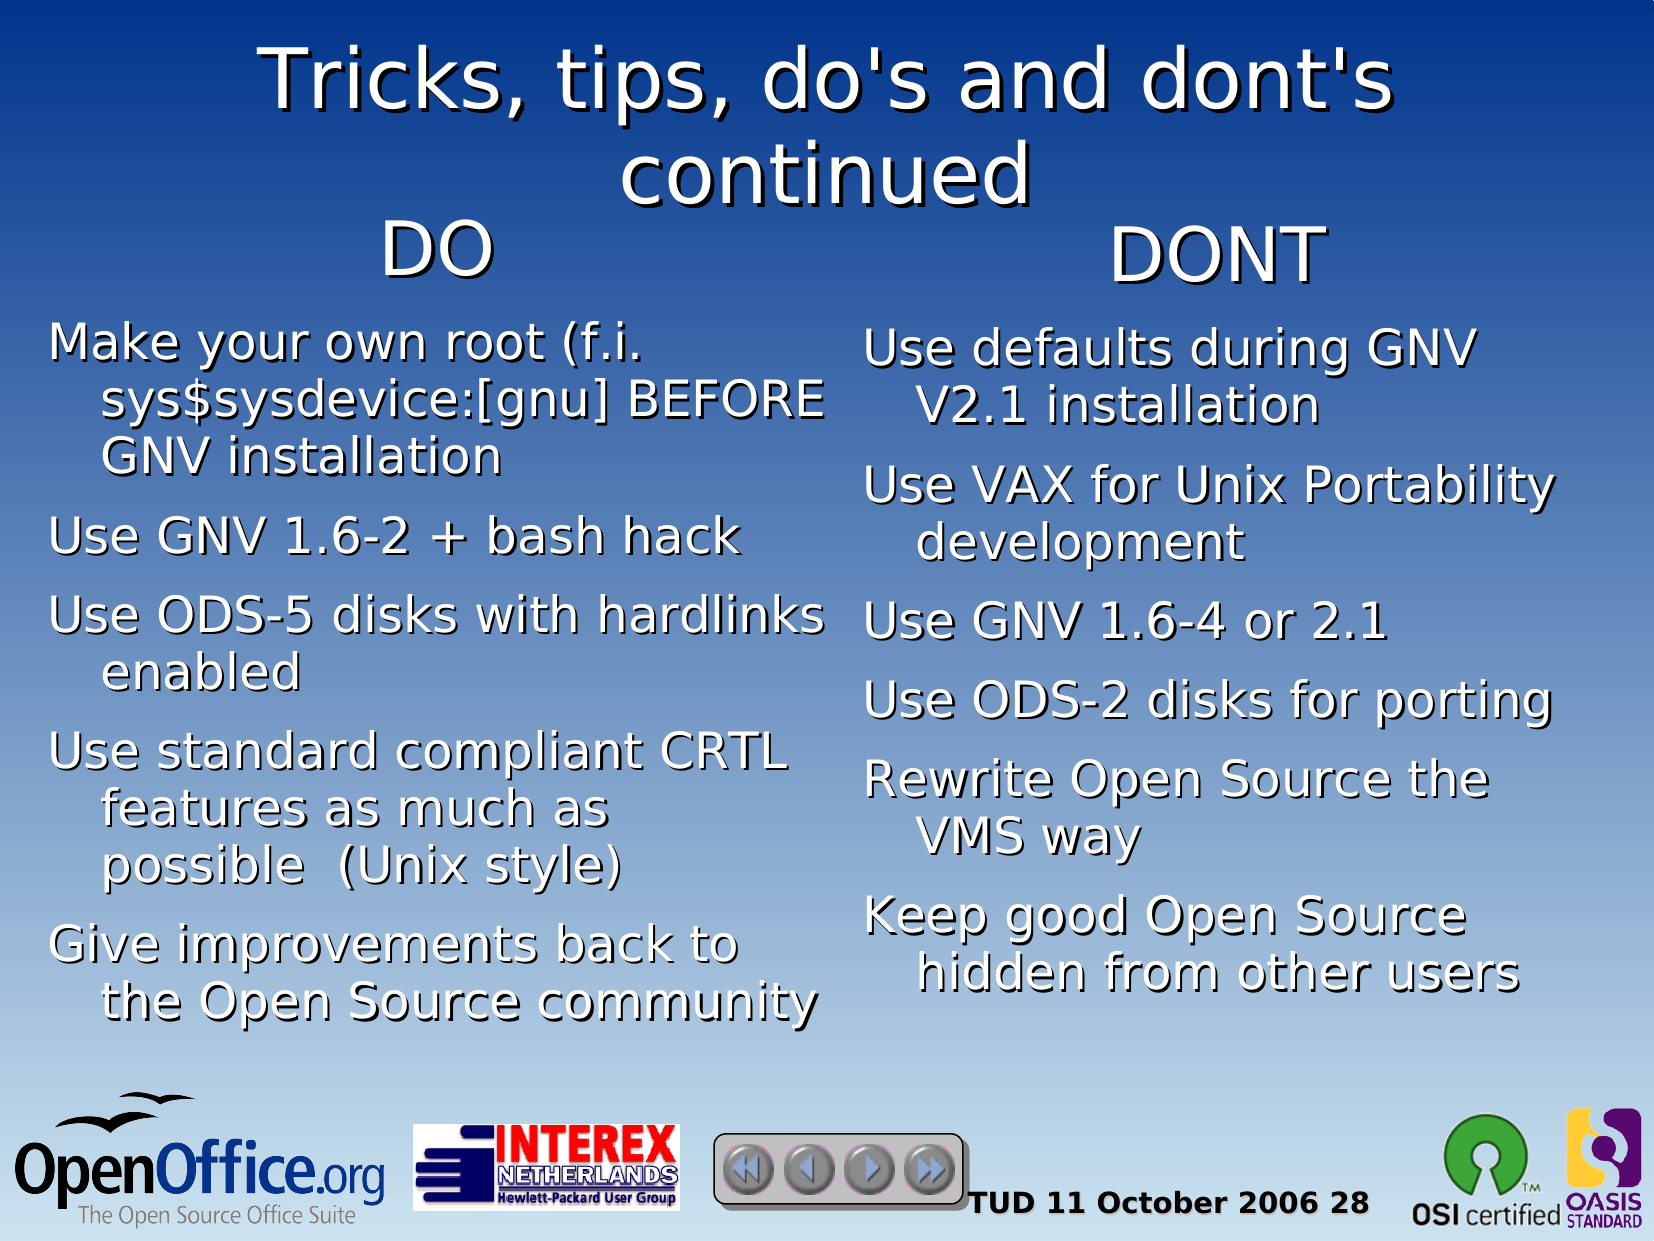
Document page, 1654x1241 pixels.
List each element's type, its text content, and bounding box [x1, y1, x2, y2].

text_box [714, 1133, 963, 1204]
title Tricks, tips, do's and dont's continued [82, 31, 1571, 225]
list DONT Use defaults during GNV V2.1 installation Use VAX for Unix Portability development Use GNV 1.6-4 or 2.1 Use ODS-2 disks for porting Rewrite Open Source the VMS way Keep good Open Source hidden from other users [844, 212, 1571, 1069]
picture [413, 1124, 680, 1211]
picture [904, 1144, 955, 1195]
picture [844, 1144, 895, 1195]
picture [723, 1144, 774, 1195]
picture [1405, 1102, 1654, 1238]
picture [15, 1092, 384, 1229]
list DO Make your own root (f.i. sys$sysdevice:[gnu] BEFORE GNV installation Use GNV 1.6-2 + bash hack Use ODS-5 disks with hardlinks enabled Use standard compliant CRTL features as much as possible (Unix style) Give improvements back to the Open Source community [29, 206, 827, 1063]
picture [784, 1144, 835, 1195]
text_box TUD 11 October 2006 32 [974, 1181, 1500, 1241]
